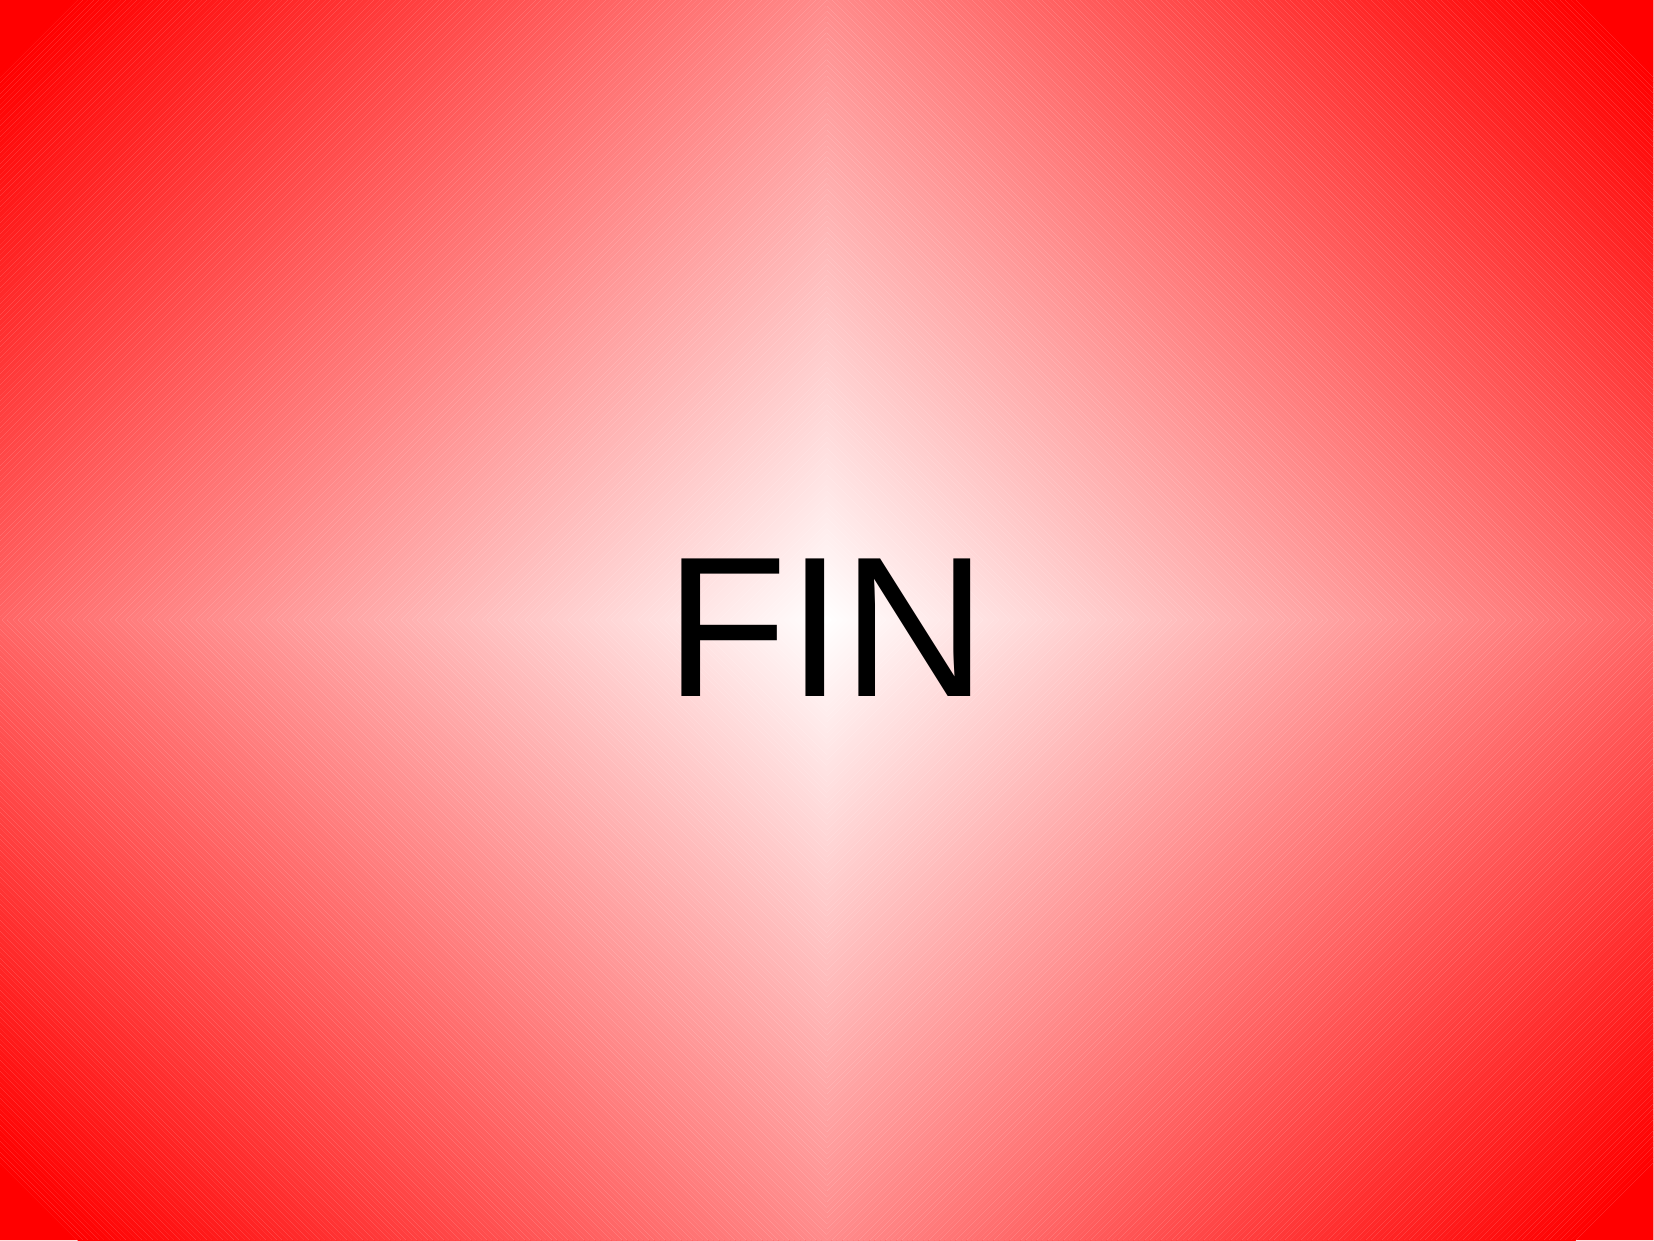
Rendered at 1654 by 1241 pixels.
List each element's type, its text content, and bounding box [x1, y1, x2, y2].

title FIN [82, 56, 1571, 1211]
